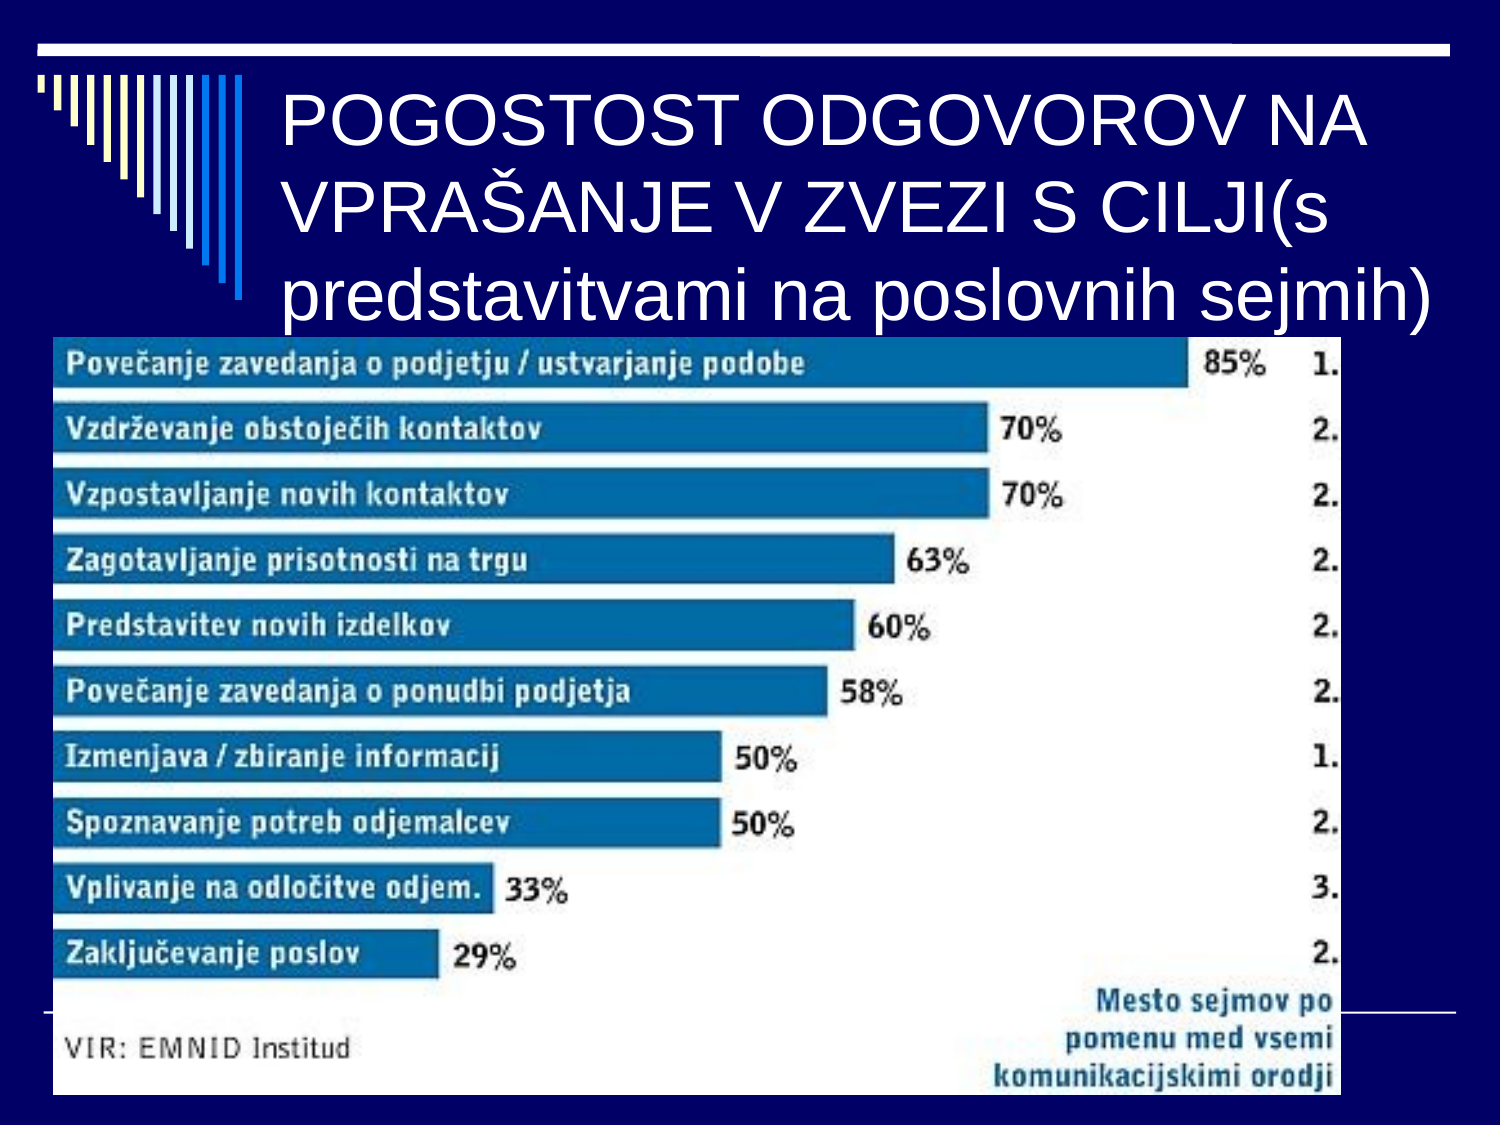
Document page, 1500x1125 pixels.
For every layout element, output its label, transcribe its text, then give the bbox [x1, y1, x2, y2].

table_header [0, 0, 791, 70]
picture [53, 337, 1341, 1096]
title POGOSTOST ODGOVOROV NA VPRAŠANJE V ZVEZI S CILJI(s predstavitvami na poslovnih sejmih) [265, 113, 1500, 294]
picture [479, 337, 487, 349]
